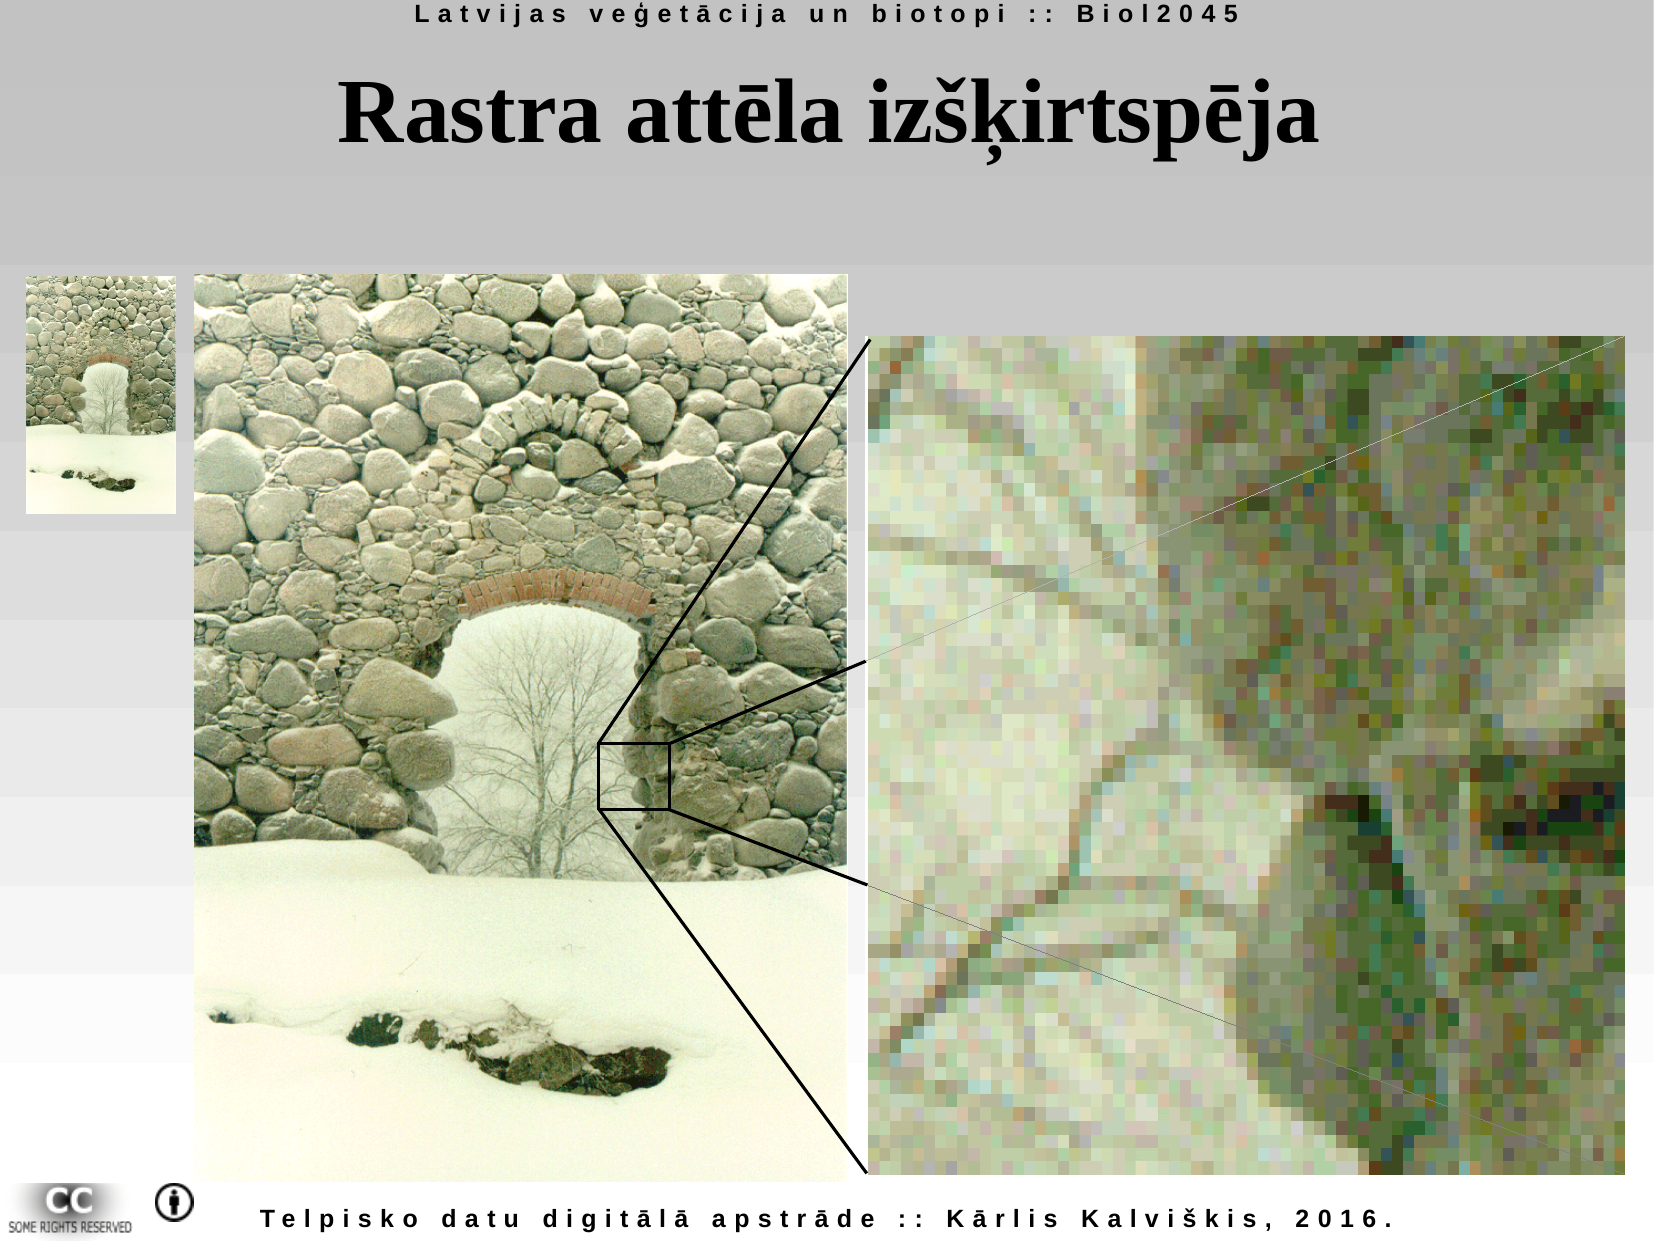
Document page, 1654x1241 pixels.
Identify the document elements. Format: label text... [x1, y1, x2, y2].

title Rastra attēla izšķirtspēja [34, 61, 1626, 296]
picture [0, 0, 1654, 1241]
